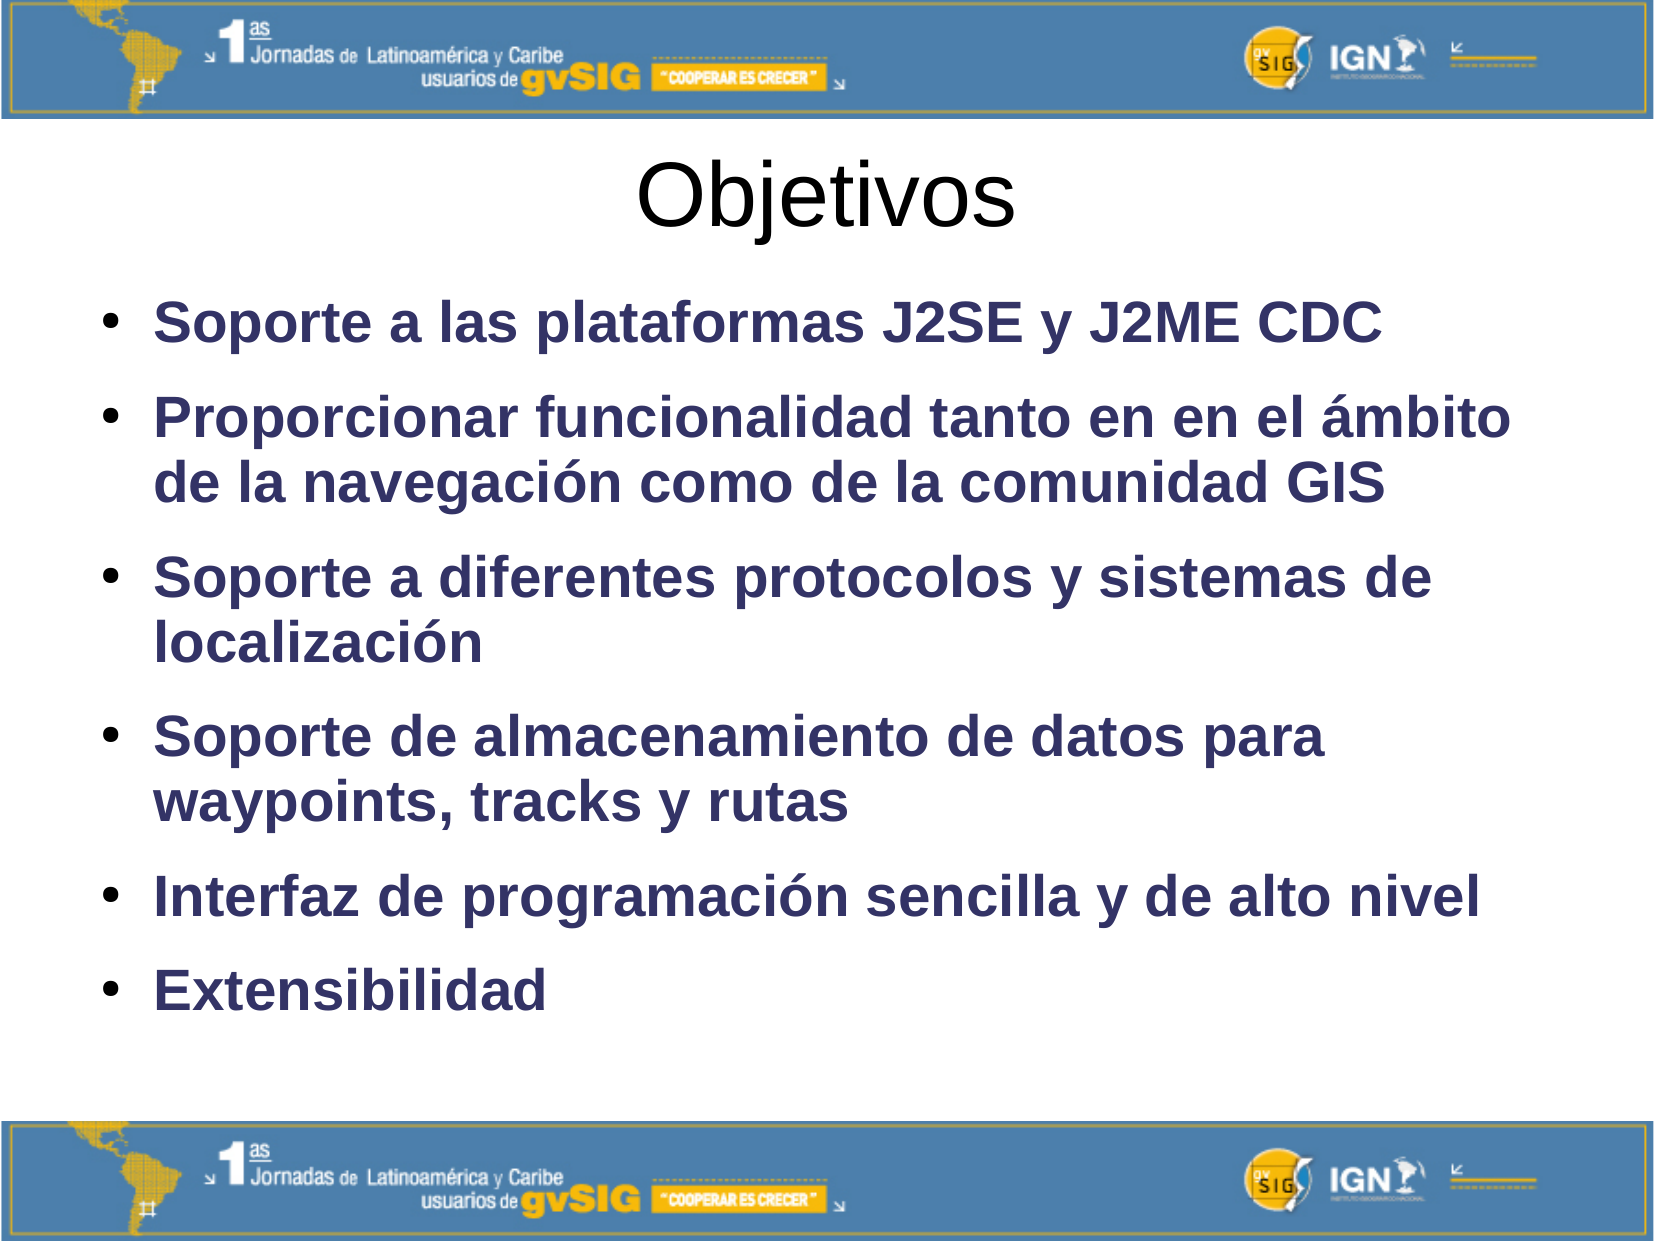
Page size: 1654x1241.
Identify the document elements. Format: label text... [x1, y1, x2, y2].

picture [0, 1121, 1654, 1241]
picture [0, 0, 1654, 119]
list Soporte a las plataformas J2SE y J2ME CDC Proporcionar funcionalidad tanto en en el ámbito de la navegación como de la comunidad GIS Soporte a diferentes protocolos y sistemas de localización Soporte de almacenamiento de datos para waypoints, tracks y rutas Interfaz de programación sencilla y de alto nivel Extensibilidad [82, 290, 1571, 1109]
title Objetivos [82, 90, 1571, 290]
